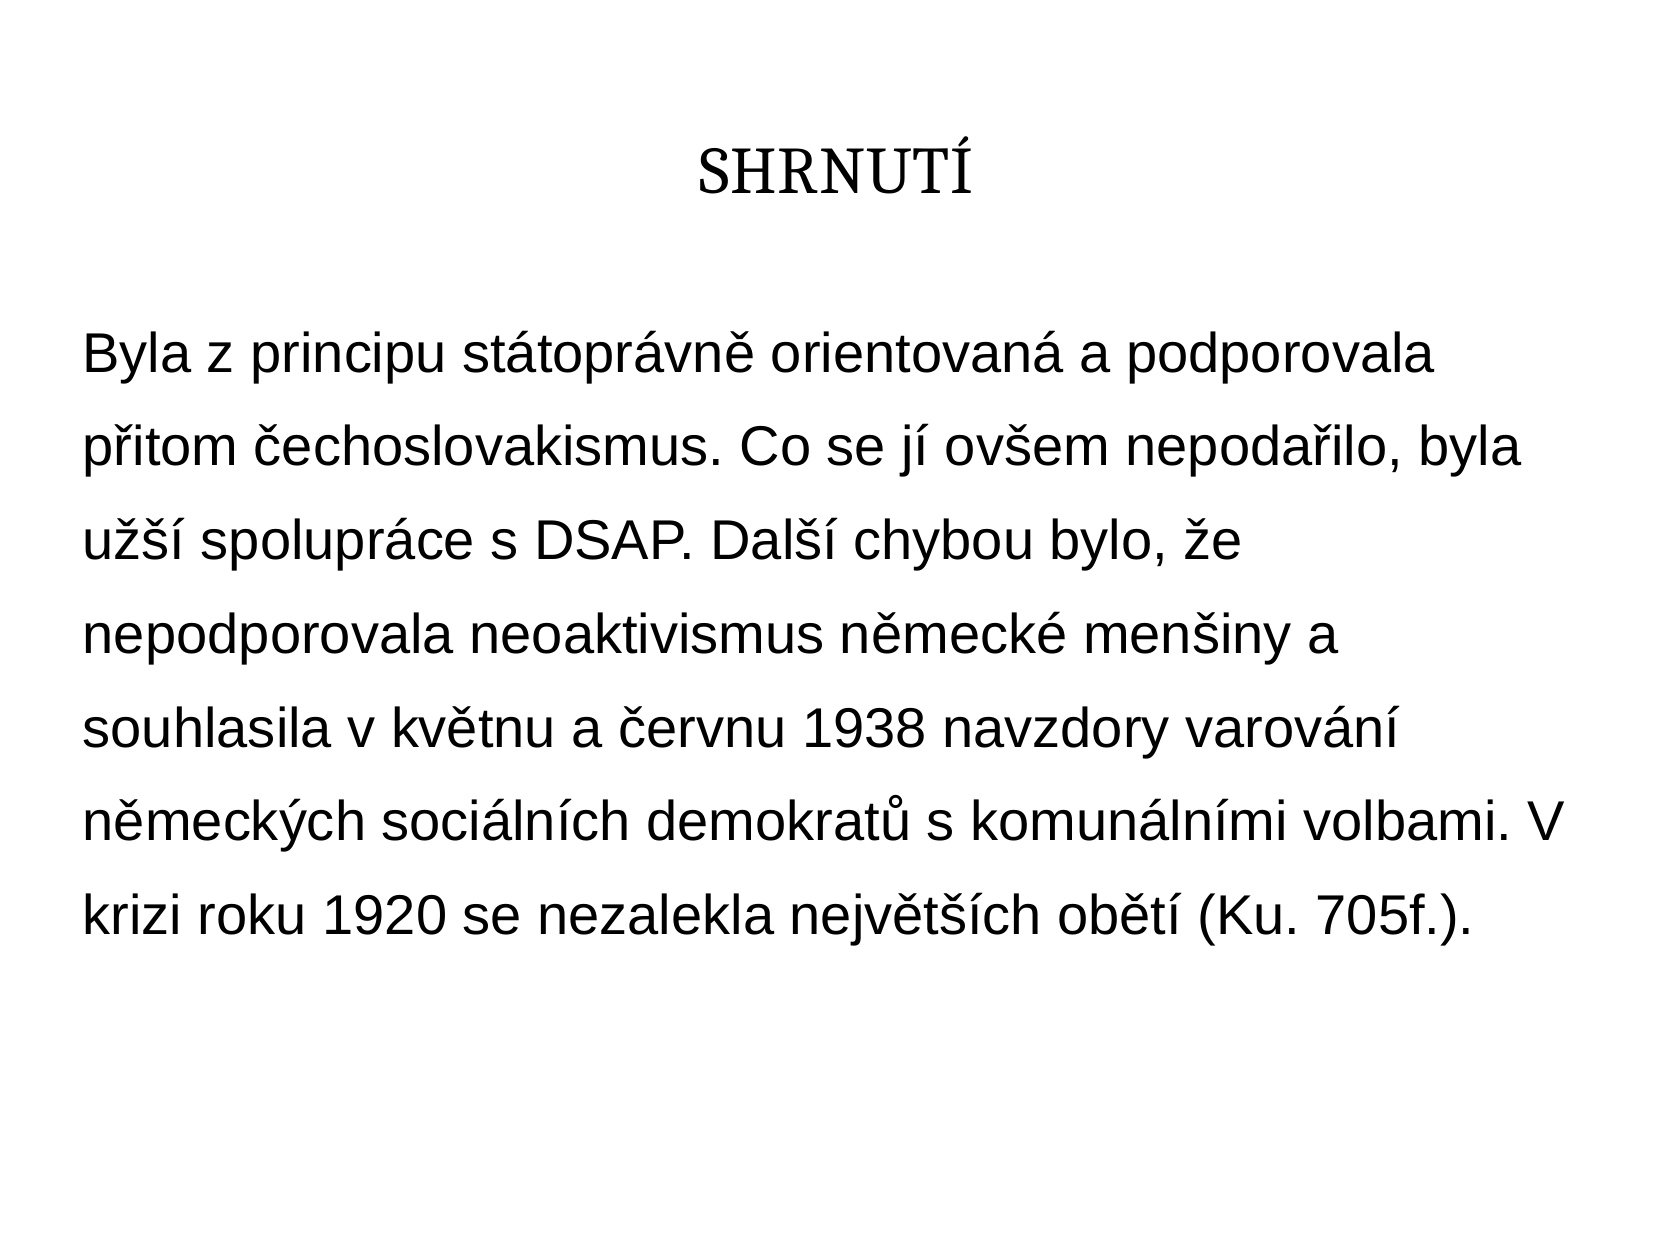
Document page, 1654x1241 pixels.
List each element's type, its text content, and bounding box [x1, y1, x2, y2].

title Shrnutí [82, 49, 1571, 257]
list Byla z principu státoprávně orientovaná a podporovala přitom čechoslovakismus. Co se jí ovšem nepodařilo, byla užší spolupráce s DSAP. Další chybou bylo, že nepodporovala neoaktivismus německé menšiny a souhlasila v květnu a červnu 1938 navzdory varování německých sociálních demokratů s komunálními volbami. V krizi roku 1920 se nezalekla největších obětí (Ku. 705f.). [82, 290, 1571, 1010]
